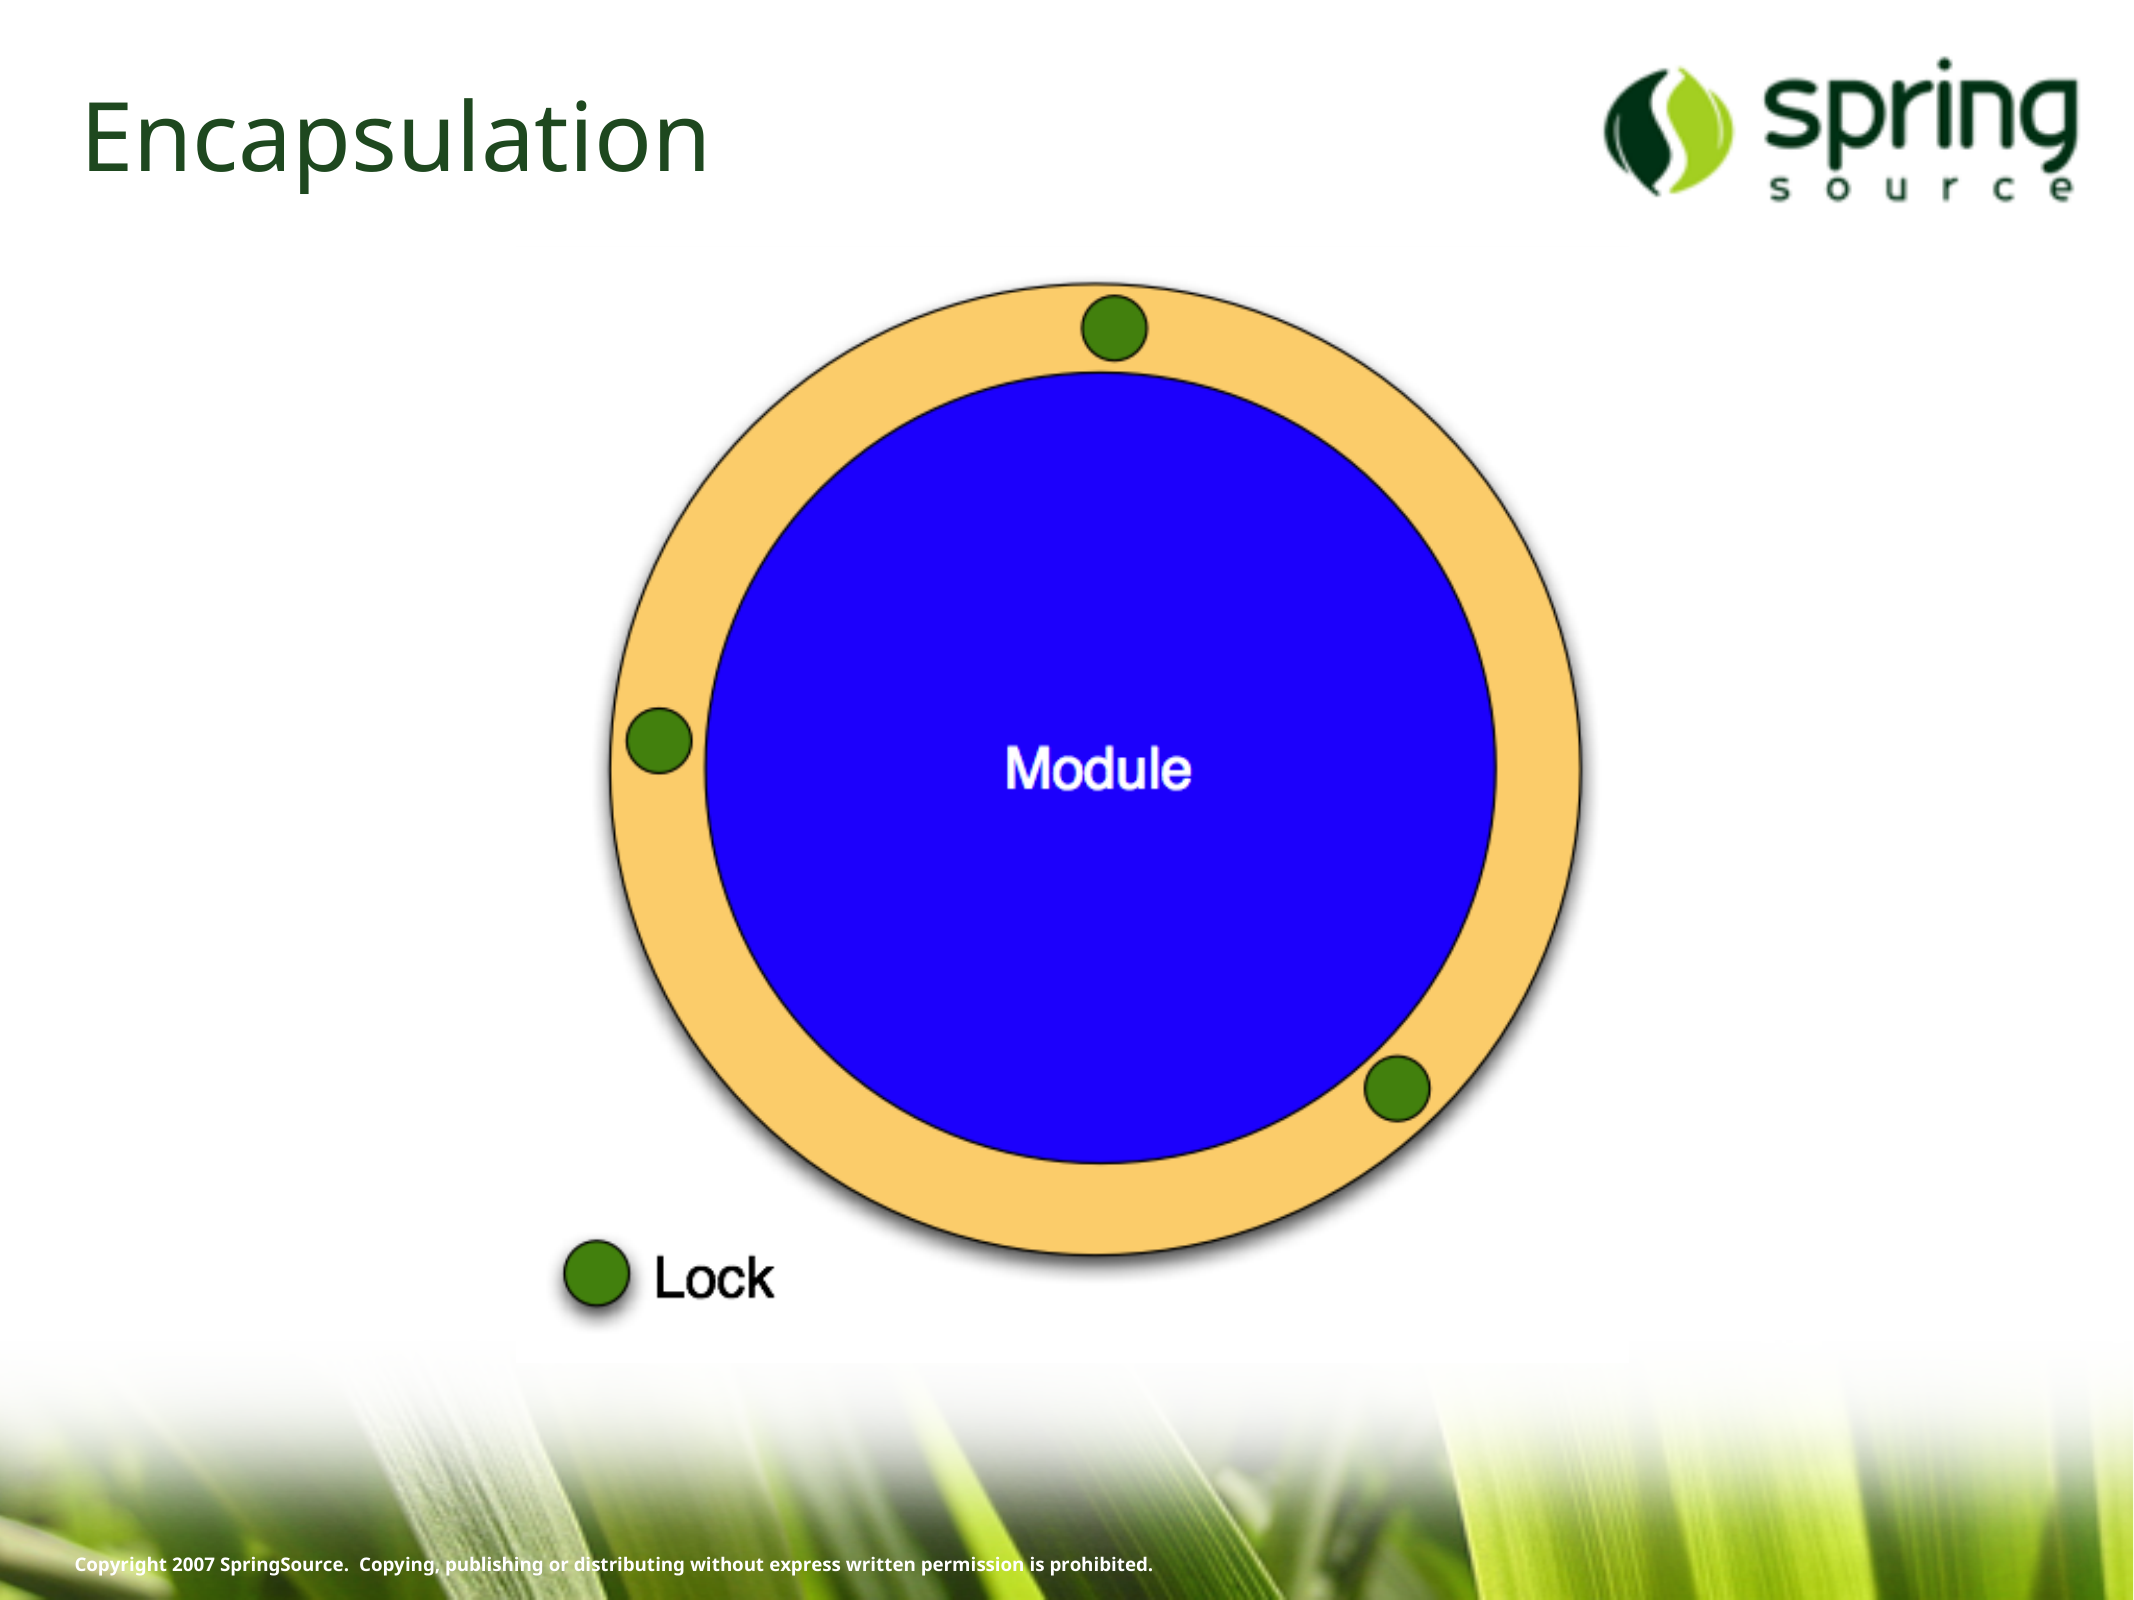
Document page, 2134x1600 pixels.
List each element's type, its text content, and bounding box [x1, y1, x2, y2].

picture [1555, 46, 2134, 224]
picture [0, 245, 2134, 1600]
title Encapsulation [80, 8, 1548, 261]
